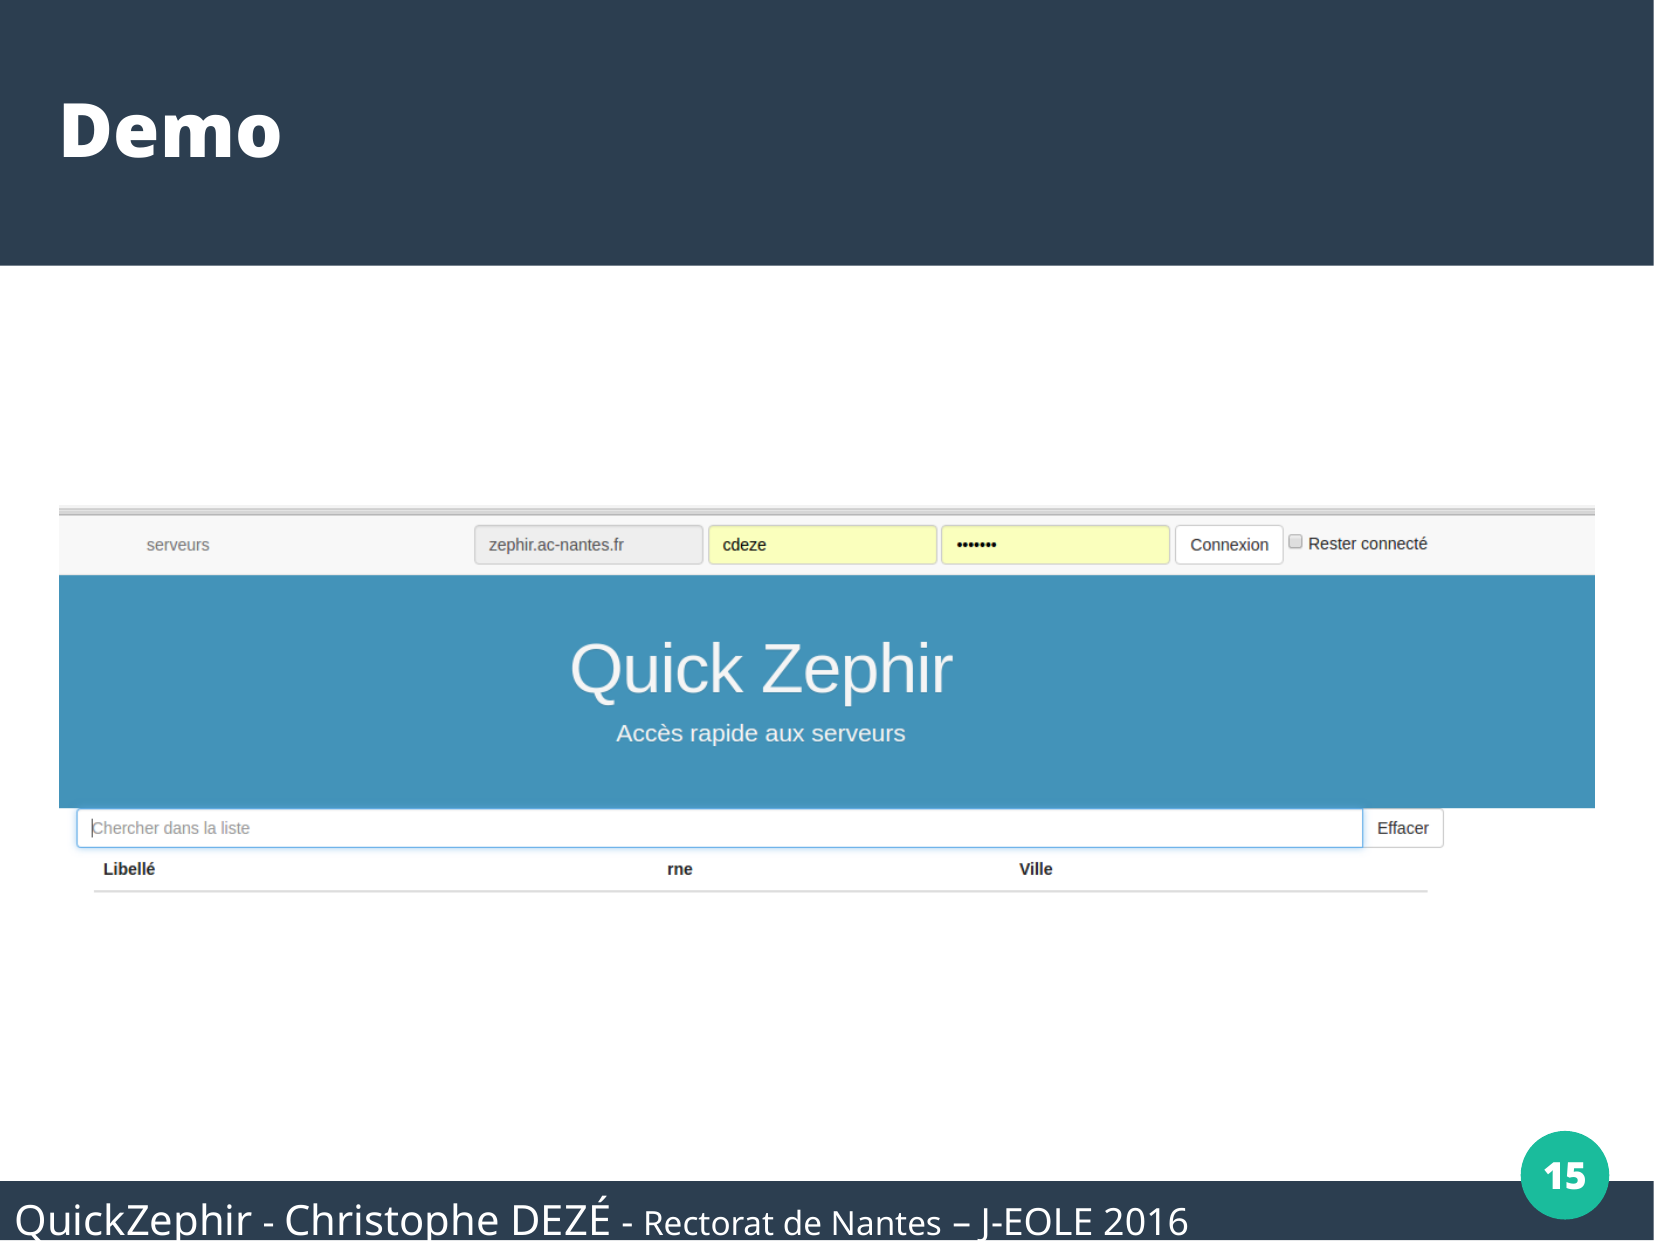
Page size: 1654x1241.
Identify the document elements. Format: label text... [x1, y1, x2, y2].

picture [59, 505, 1595, 971]
title Demo [59, 49, 1595, 207]
